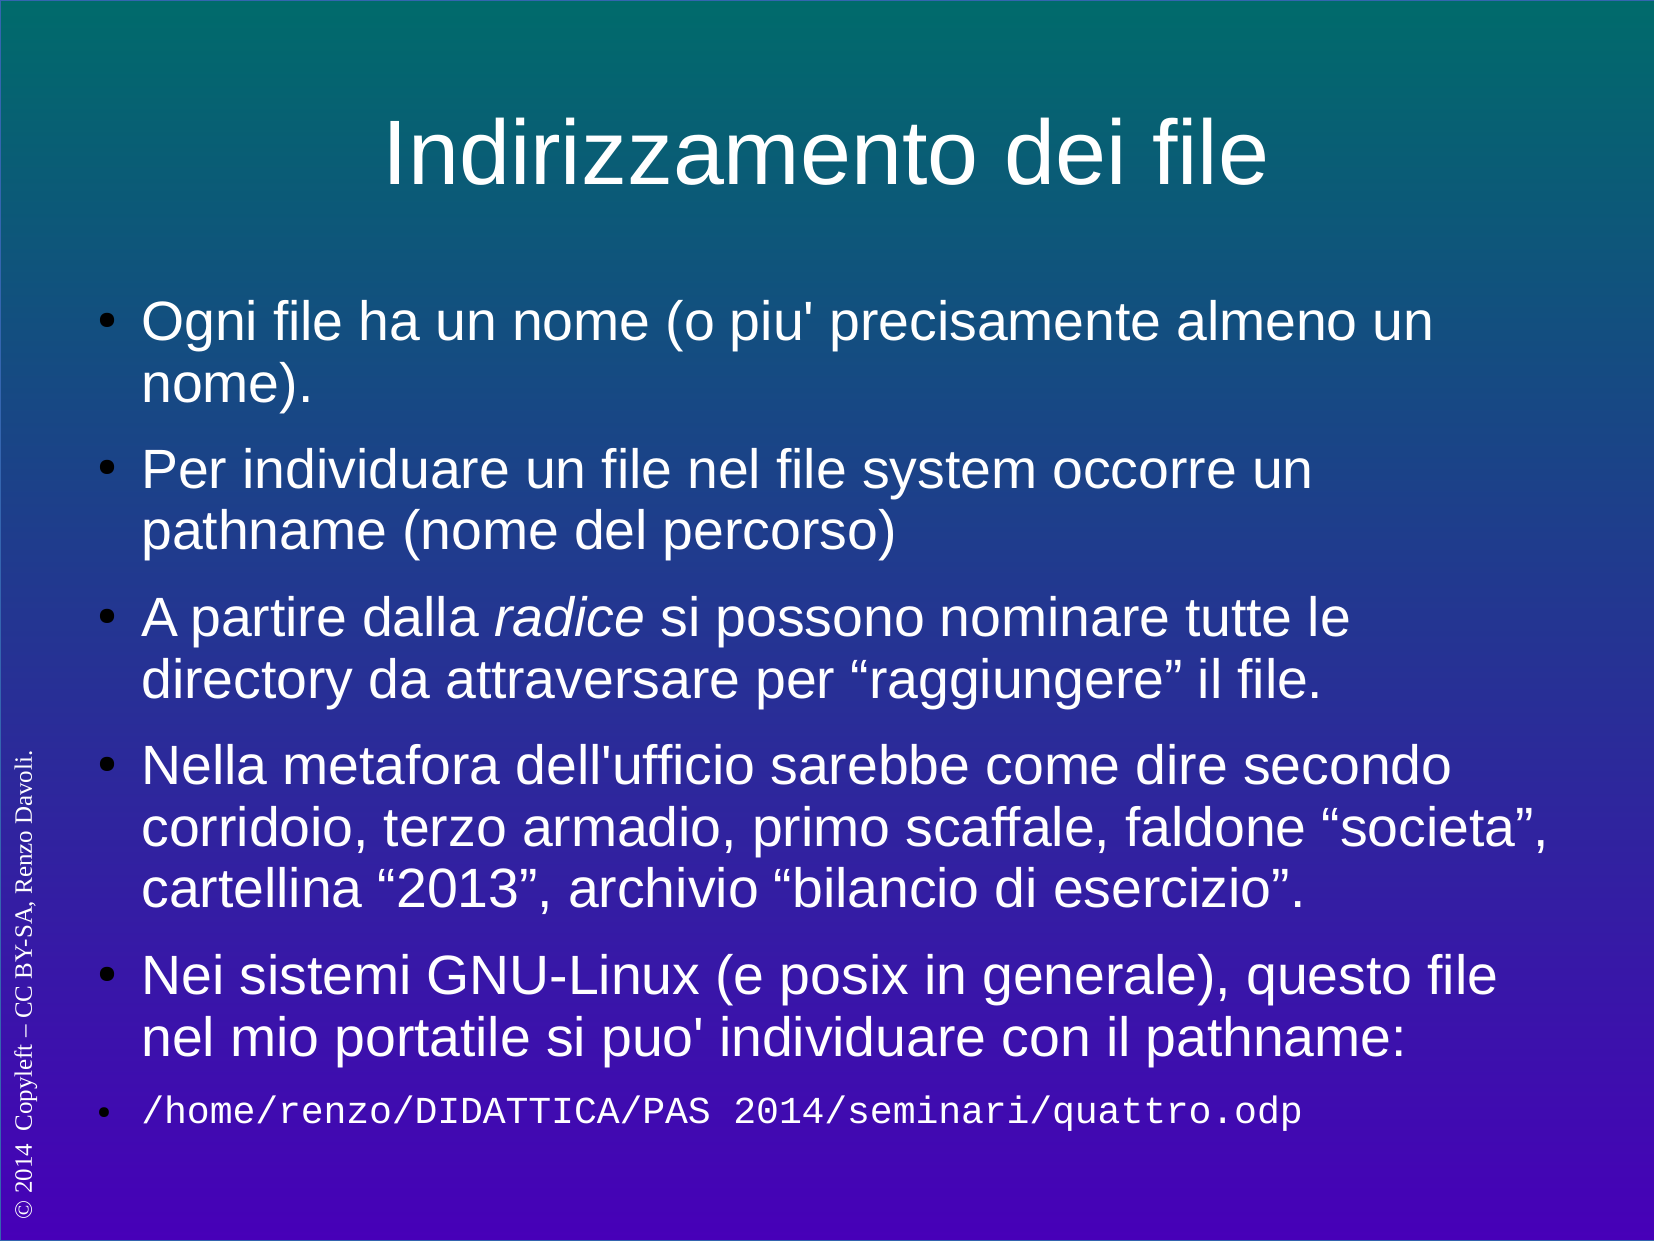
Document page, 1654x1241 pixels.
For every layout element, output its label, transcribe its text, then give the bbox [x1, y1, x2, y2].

list Ogni file ha un nome (o piu' precisamente almeno un nome). Per individuare un file nel file system occorre un pathname (nome del percorso) A partire dalla radice si possono nominare tutte le directory da attraversare per “raggiungere” il file. Nella metafora dell'ufficio sarebbe come dire secondo corridoio, terzo armadio, primo scaffale, faldone “societa”, cartellina “2013”, archivio “bilancio di esercizio”. Nei sistemi GNU-Linux (e posix in generale), questo file nel mio portatile si puo' individuare con il pathname: /home/renzo/DIDATTICA/PAS 2014/seminari/quattro.odp [82, 290, 1571, 1201]
title Indirizzamento dei file [82, 49, 1571, 257]
